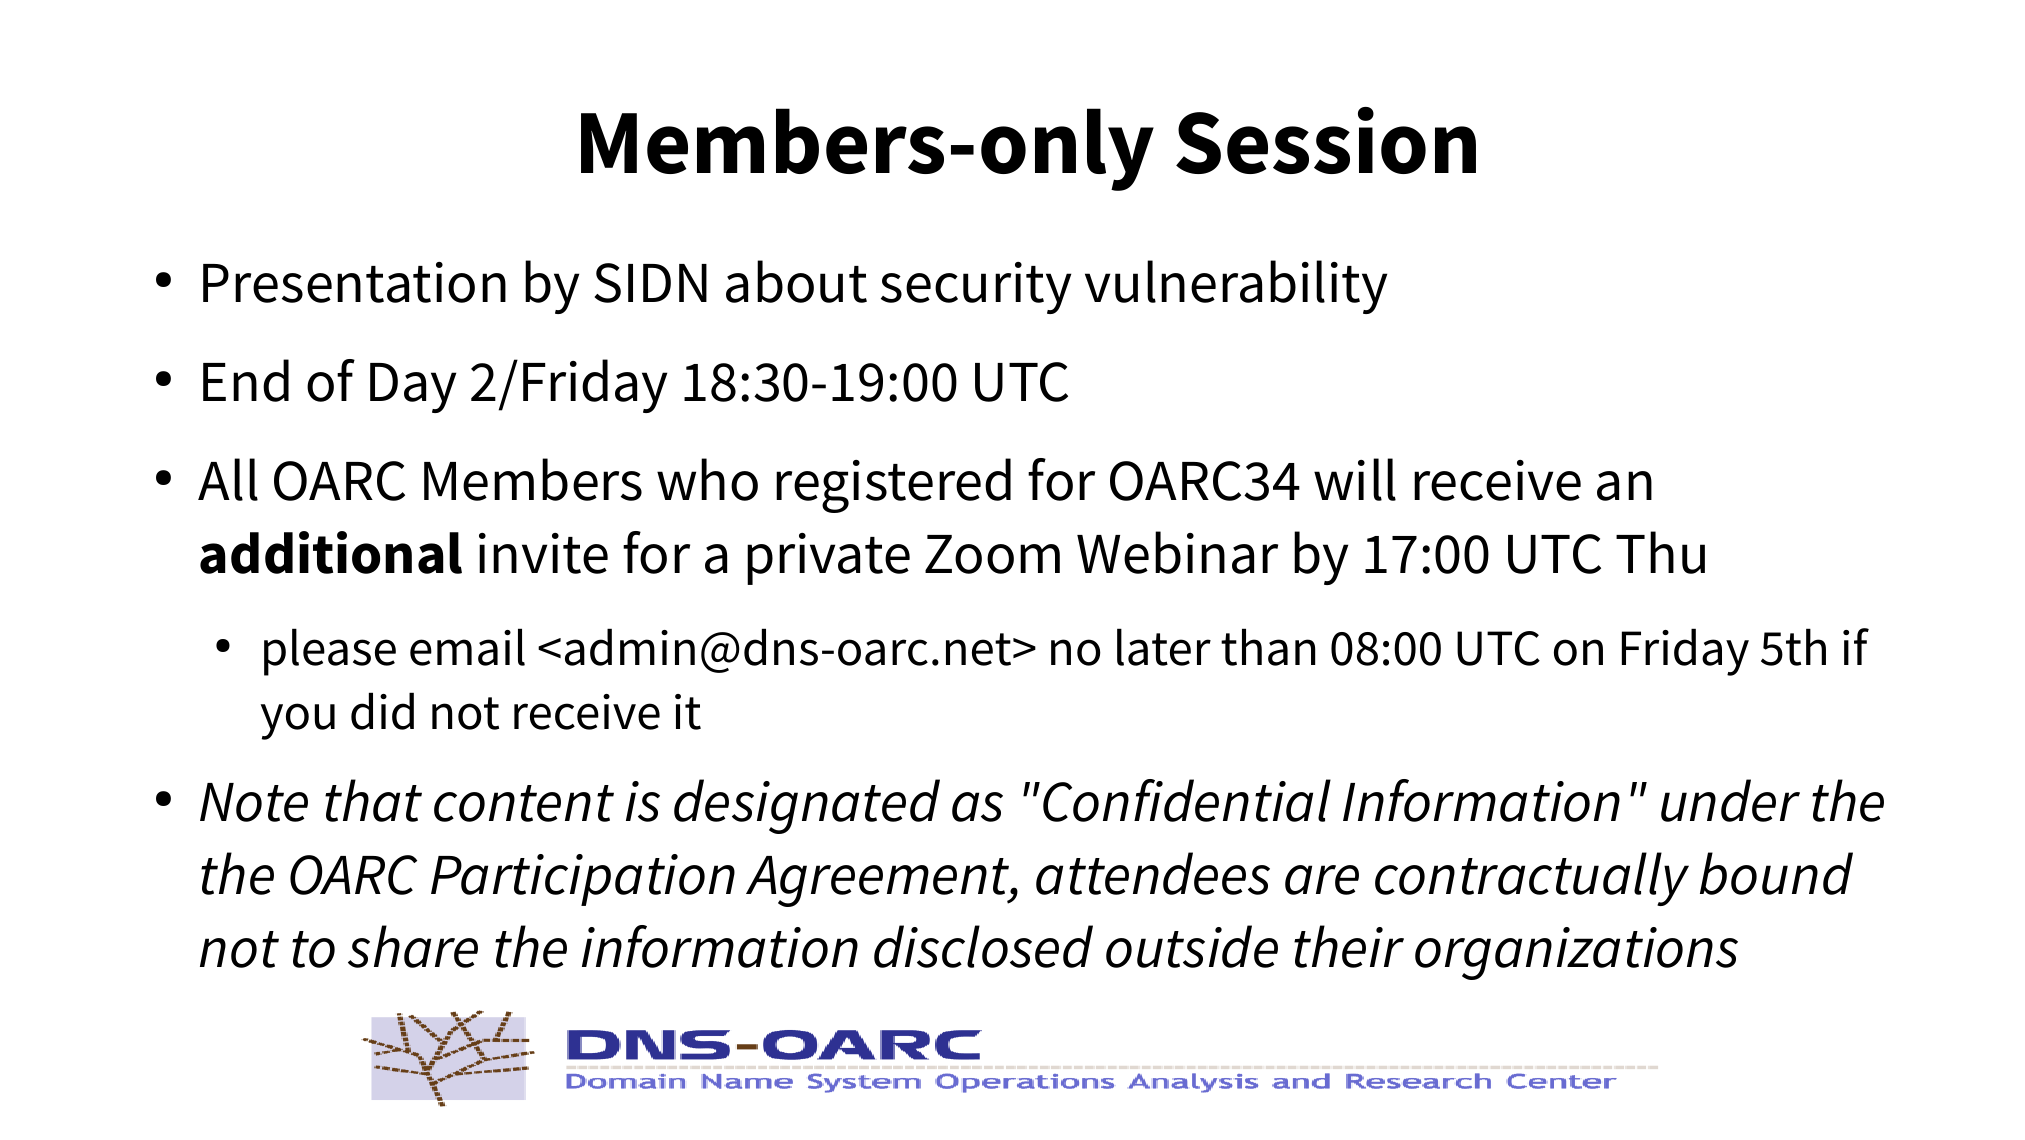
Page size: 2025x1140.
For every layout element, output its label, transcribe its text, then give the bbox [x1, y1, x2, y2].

list Presentation by SIDN about security vulnerability End of Day 2/Friday 18:30-19:00 UTC All OARC Members who registered for OARC34 will receive an additional invite for a private Zoom Webinar by 17:00 UTC Thu please email <admin@dns-oarc.net> no later than 08:00 UTC on Friday 5th if you did not receive it Note that content is designated as "Confidential Information" under the the OARC Participation Agreement, attendees are contractually bound not to share the information disclosed outside their organizations [138, 245, 1933, 1000]
picture [289, 1004, 1700, 1113]
title Members-only Session [101, 45, 1924, 236]
